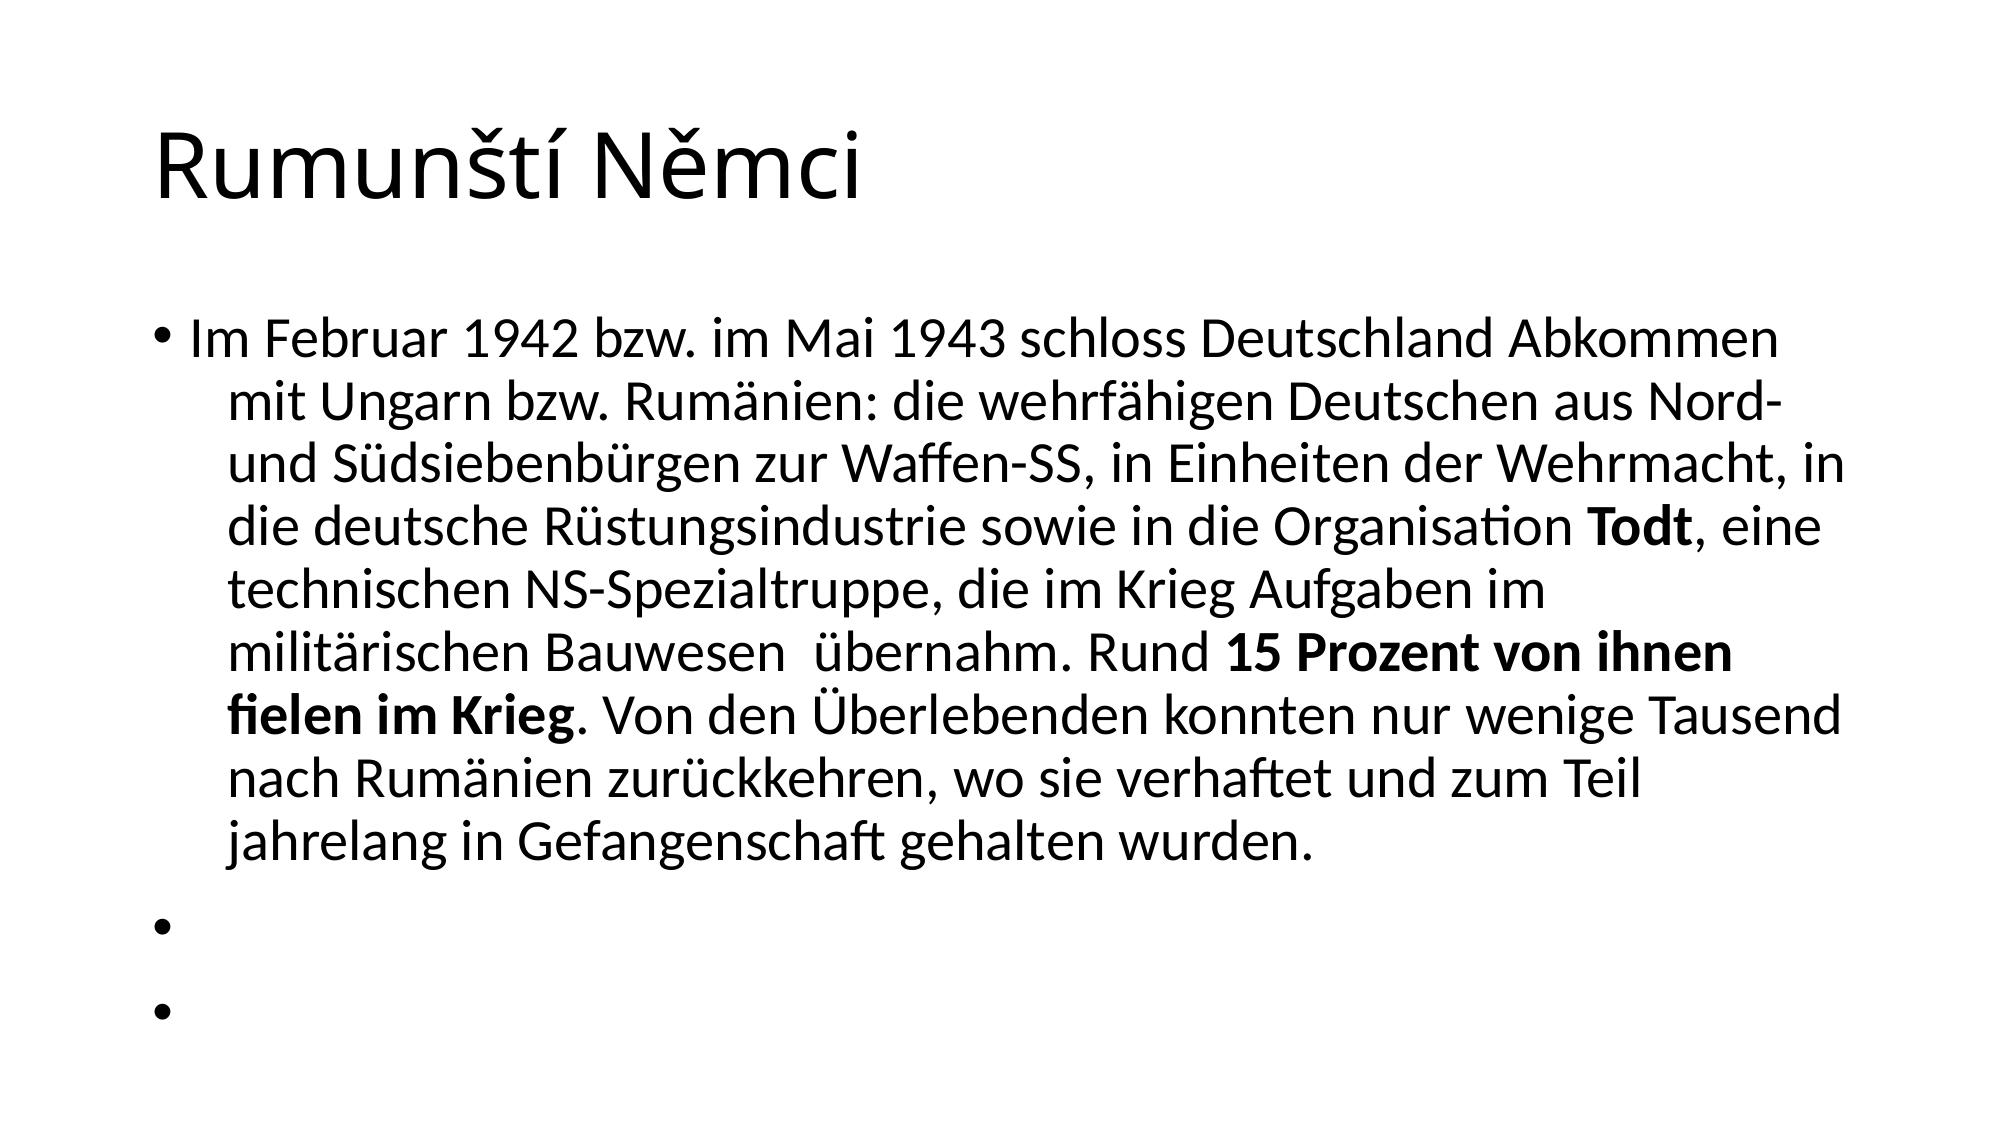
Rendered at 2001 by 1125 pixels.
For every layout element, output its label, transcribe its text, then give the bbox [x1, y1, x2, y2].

title Rumunští Němci [137, 59, 1863, 278]
list Im Februar 1942 bzw. im Mai 1943 schloss Deutschland Abkommen mit Ungarn bzw. Rumänien: die wehrfähigen Deutschen aus Nord- und Südsiebenbürgen zur Waffen-SS, in Einheiten der Wehrmacht, in die deutsche Rüstungsindustrie sowie in die Organisation Todt, eine technischen NS-Spezialtruppe, die im Krieg Aufgaben im militärischen Bauwesen übernahm. Rund 15 Prozent von ihnen fielen im Krieg. Von den Überlebenden konnten nur wenige Tausend nach Rumänien zurückkehren, wo sie verhaftet und zum Teil jahrelang in Gefangenschaft gehalten wurden. [137, 299, 1863, 1014]
